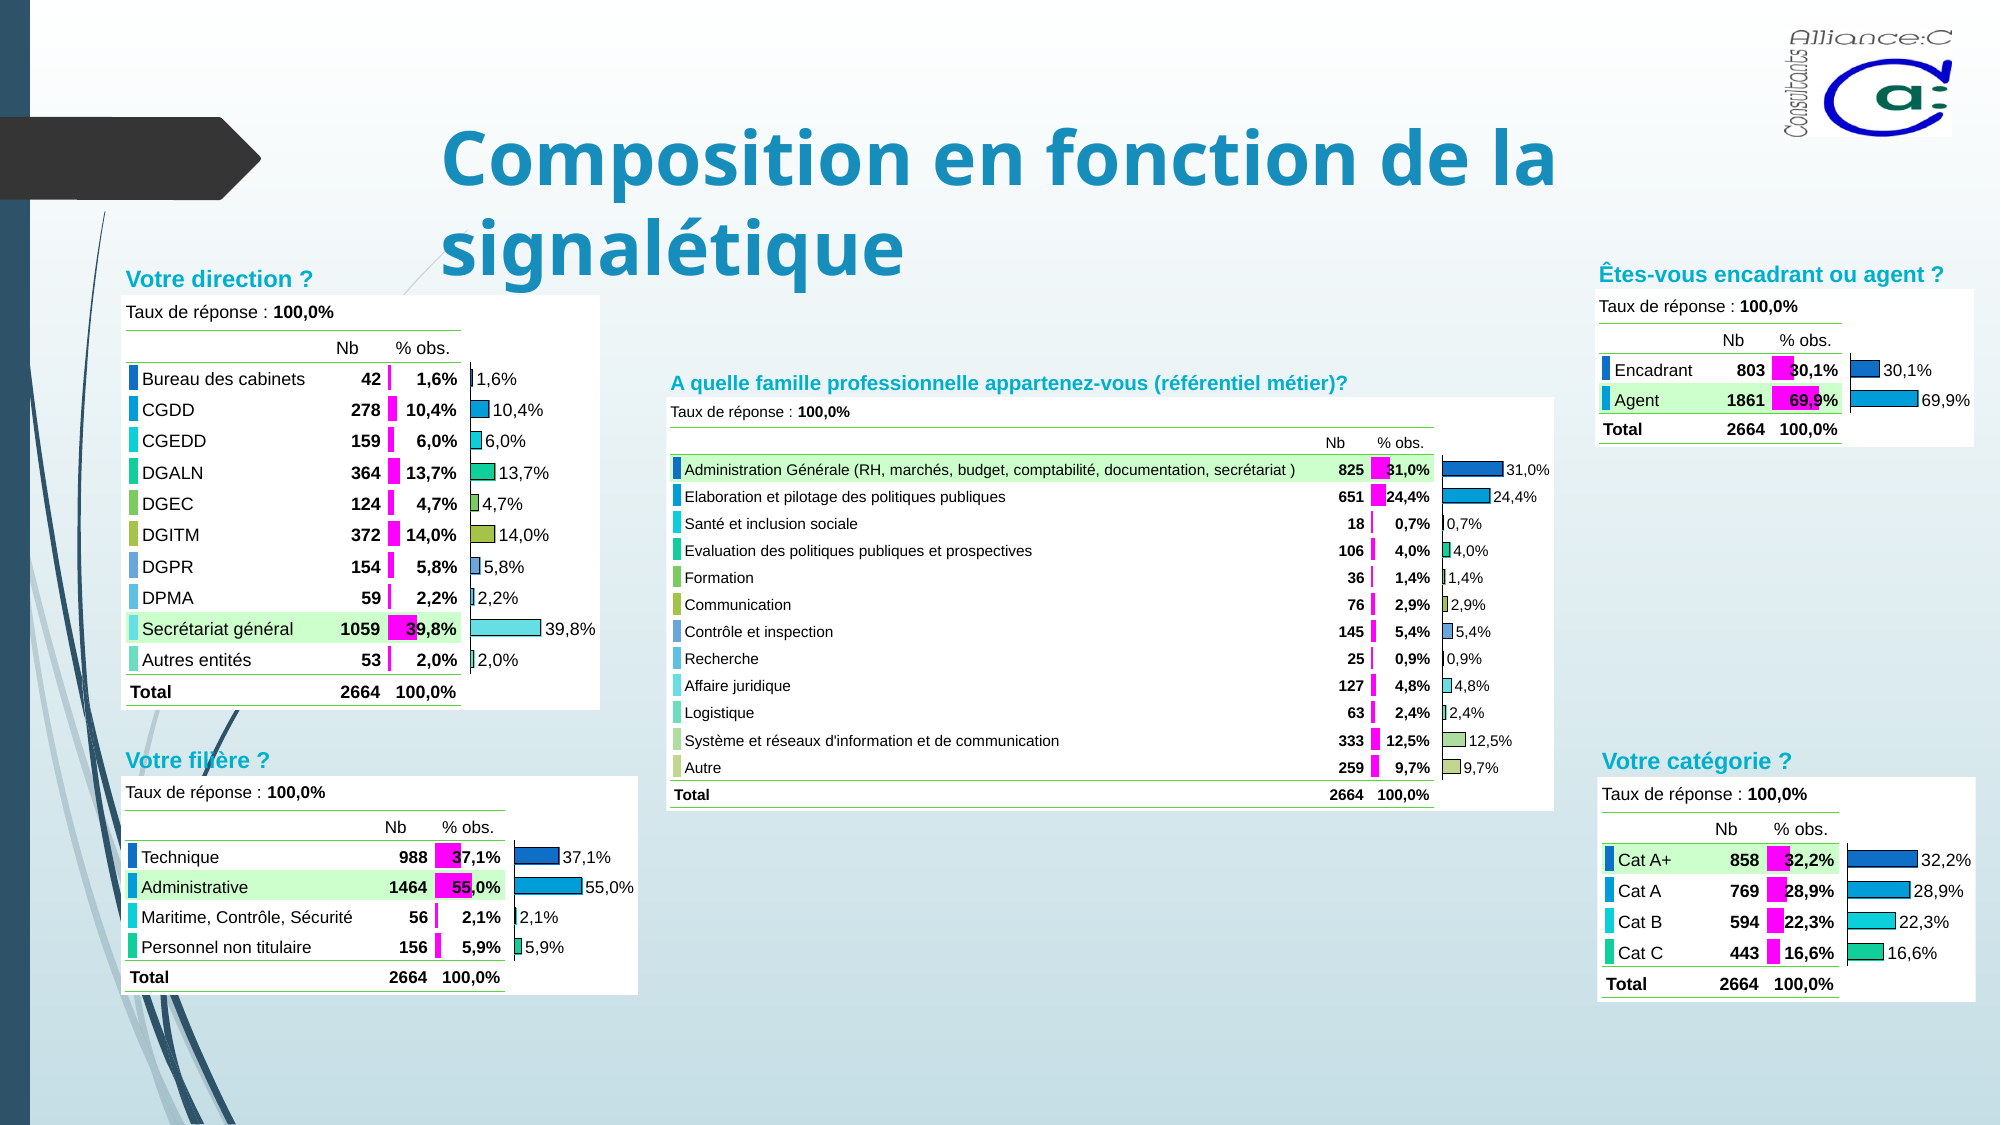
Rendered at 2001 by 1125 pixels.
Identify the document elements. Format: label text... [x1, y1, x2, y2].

title Composition en fonction de la signalétique [425, 102, 1888, 313]
picture [666, 368, 1554, 811]
picture [1784, 30, 1952, 137]
picture [1597, 744, 1976, 1002]
picture [1594, 258, 1975, 448]
picture [121, 744, 639, 995]
picture [121, 261, 601, 711]
